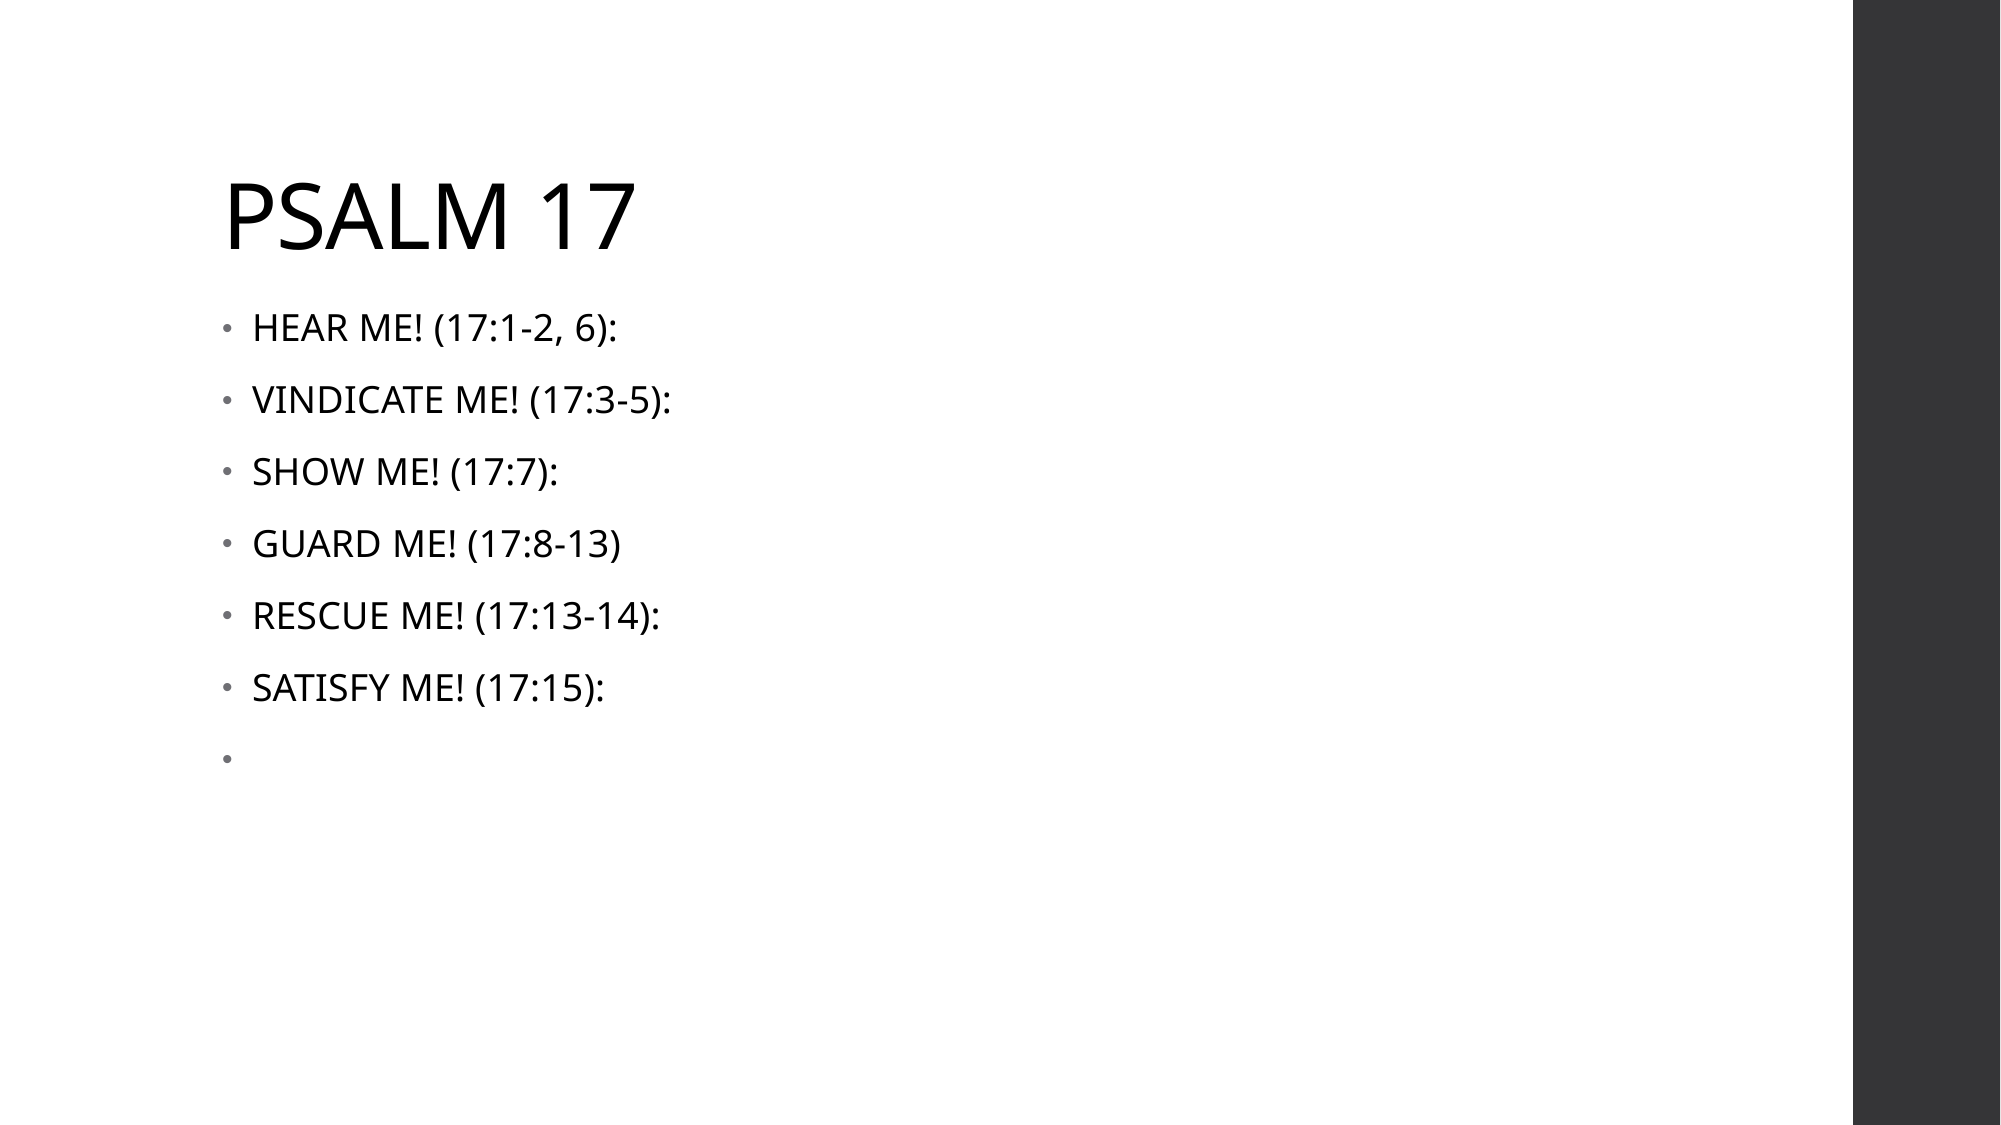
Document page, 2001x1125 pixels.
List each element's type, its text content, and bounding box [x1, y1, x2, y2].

list HEAR ME! (17:1-2, 6): VINDICATE ME! (17:3-5): SHOW ME! (17:7): GUARD ME! (17:8-13) RESCUE ME! (17:13-14): SATISFY ME! (17:15): [206, 299, 1617, 1014]
title PSALM 17 [206, 60, 1797, 278]
